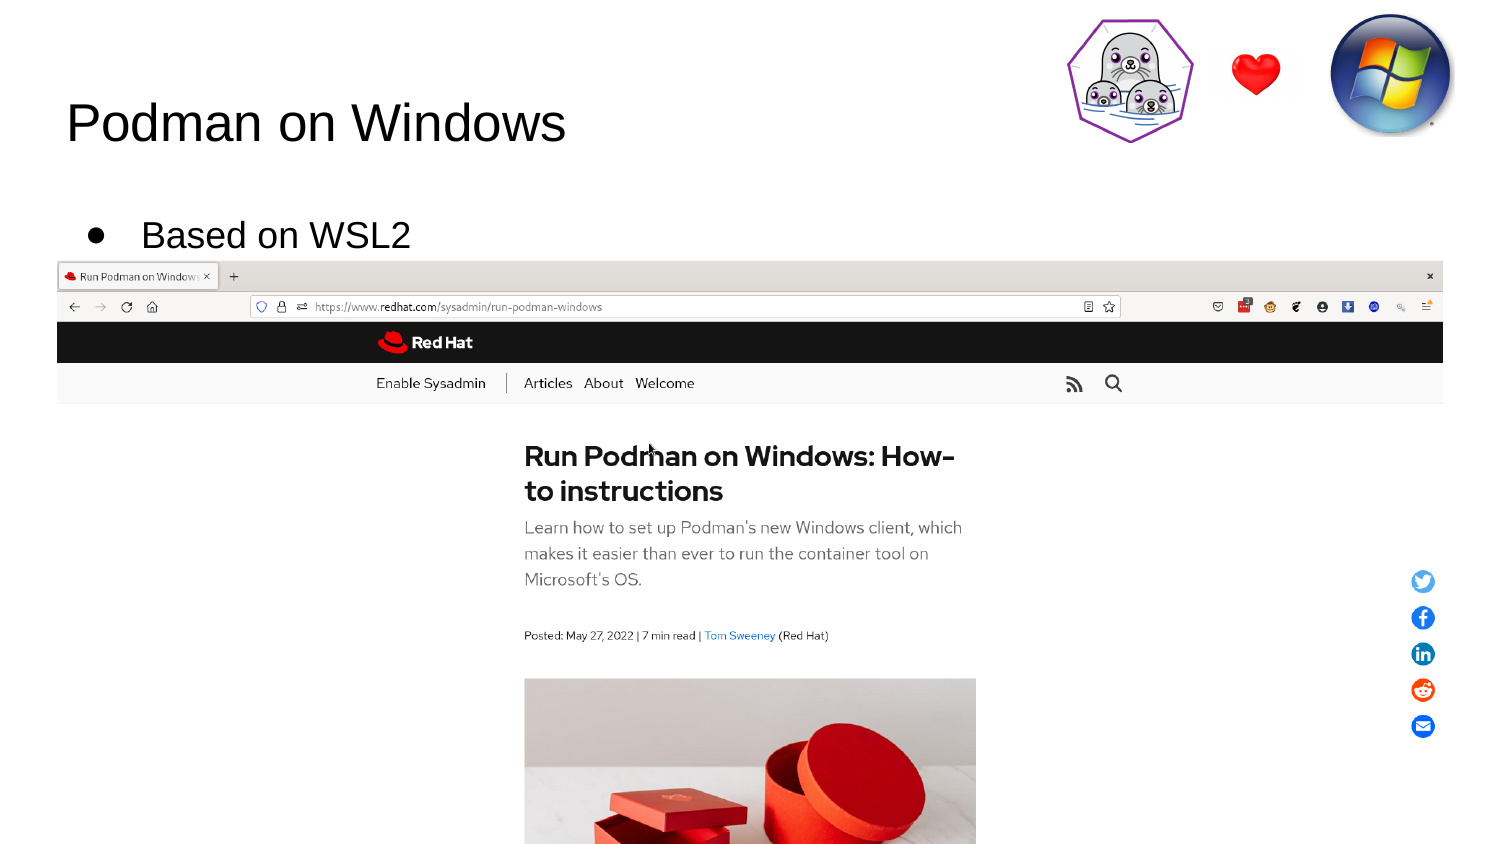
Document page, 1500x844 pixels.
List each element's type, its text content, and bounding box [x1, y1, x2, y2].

title Podman on Windows [51, 72, 1449, 167]
picture [57, 260, 1443, 844]
picture [1212, 50, 1299, 99]
list Based on WSL2 [51, 189, 1449, 750]
picture [1328, 13, 1455, 137]
picture [1067, 19, 1194, 143]
